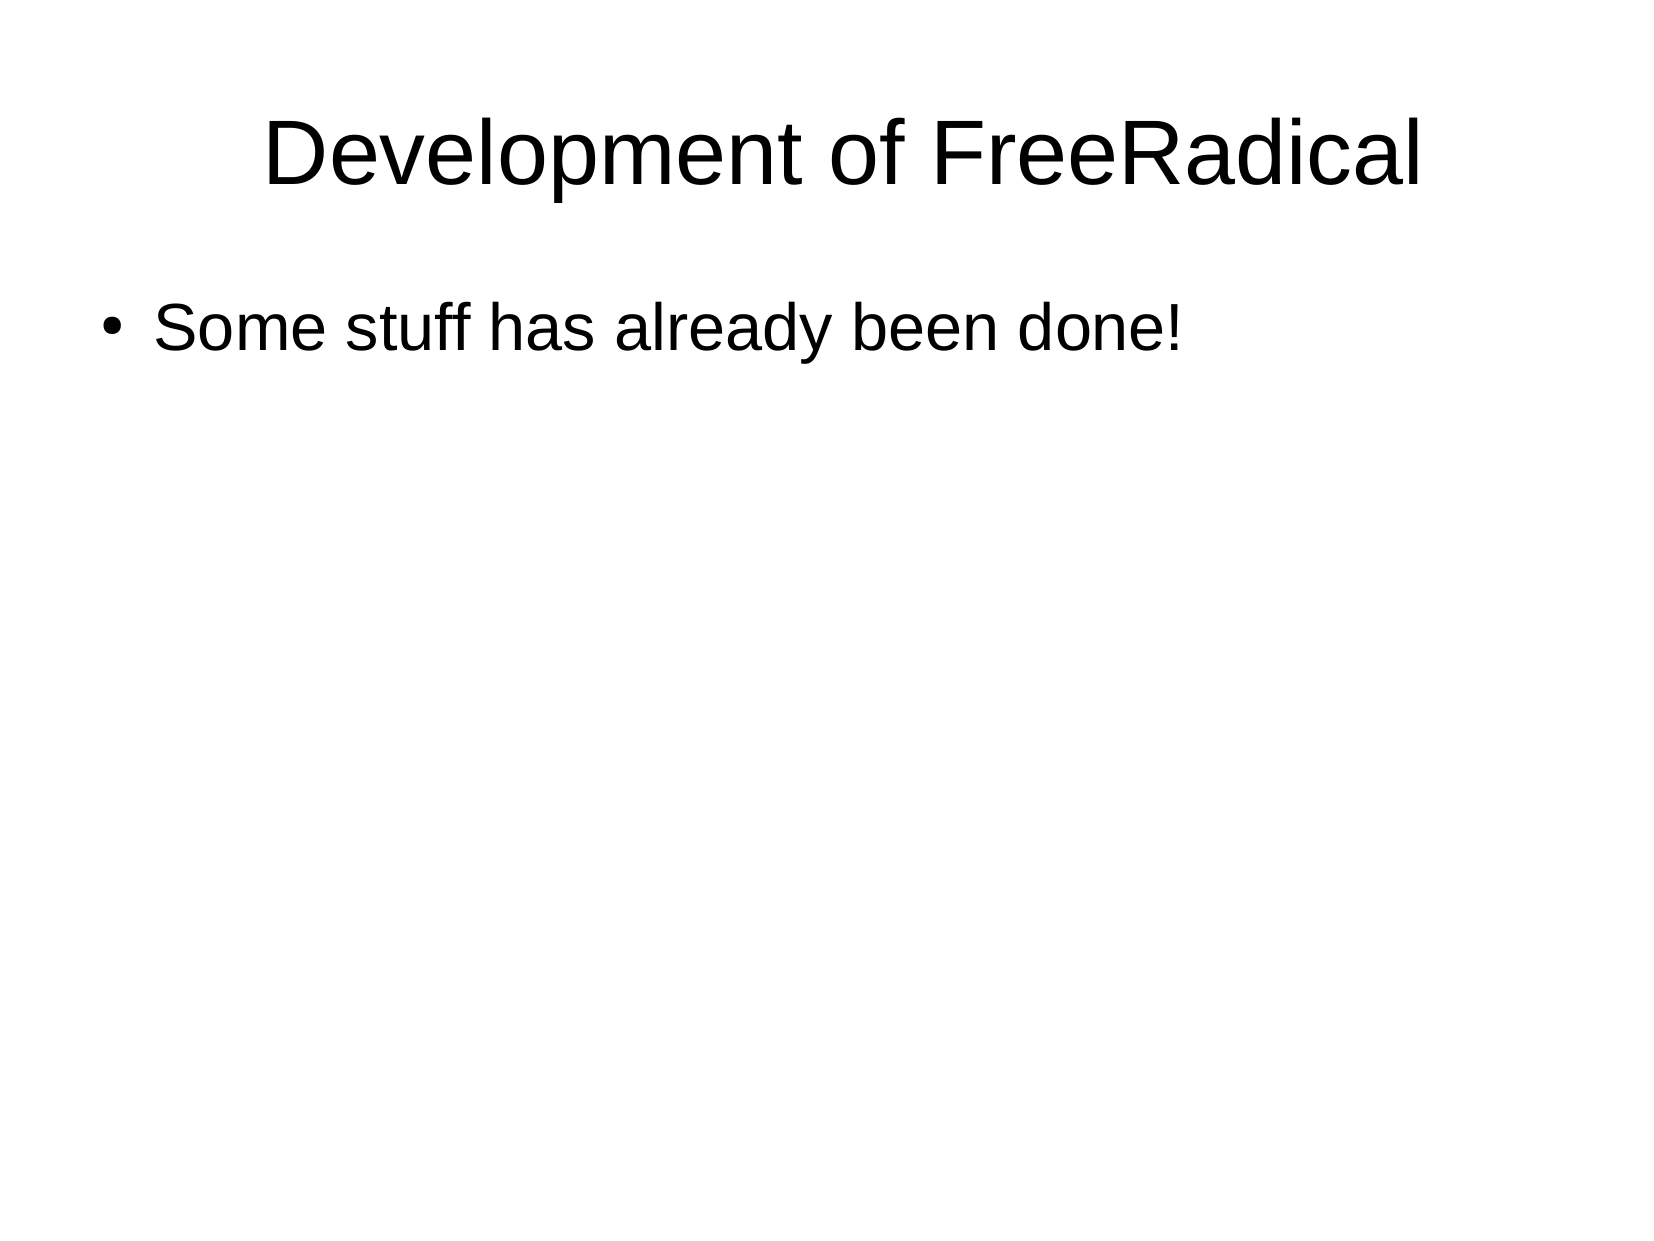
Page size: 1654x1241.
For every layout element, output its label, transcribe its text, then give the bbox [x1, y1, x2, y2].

list Some stuff has already been done! [82, 290, 1571, 1010]
title Development of FreeRadical [82, 49, 1571, 257]
